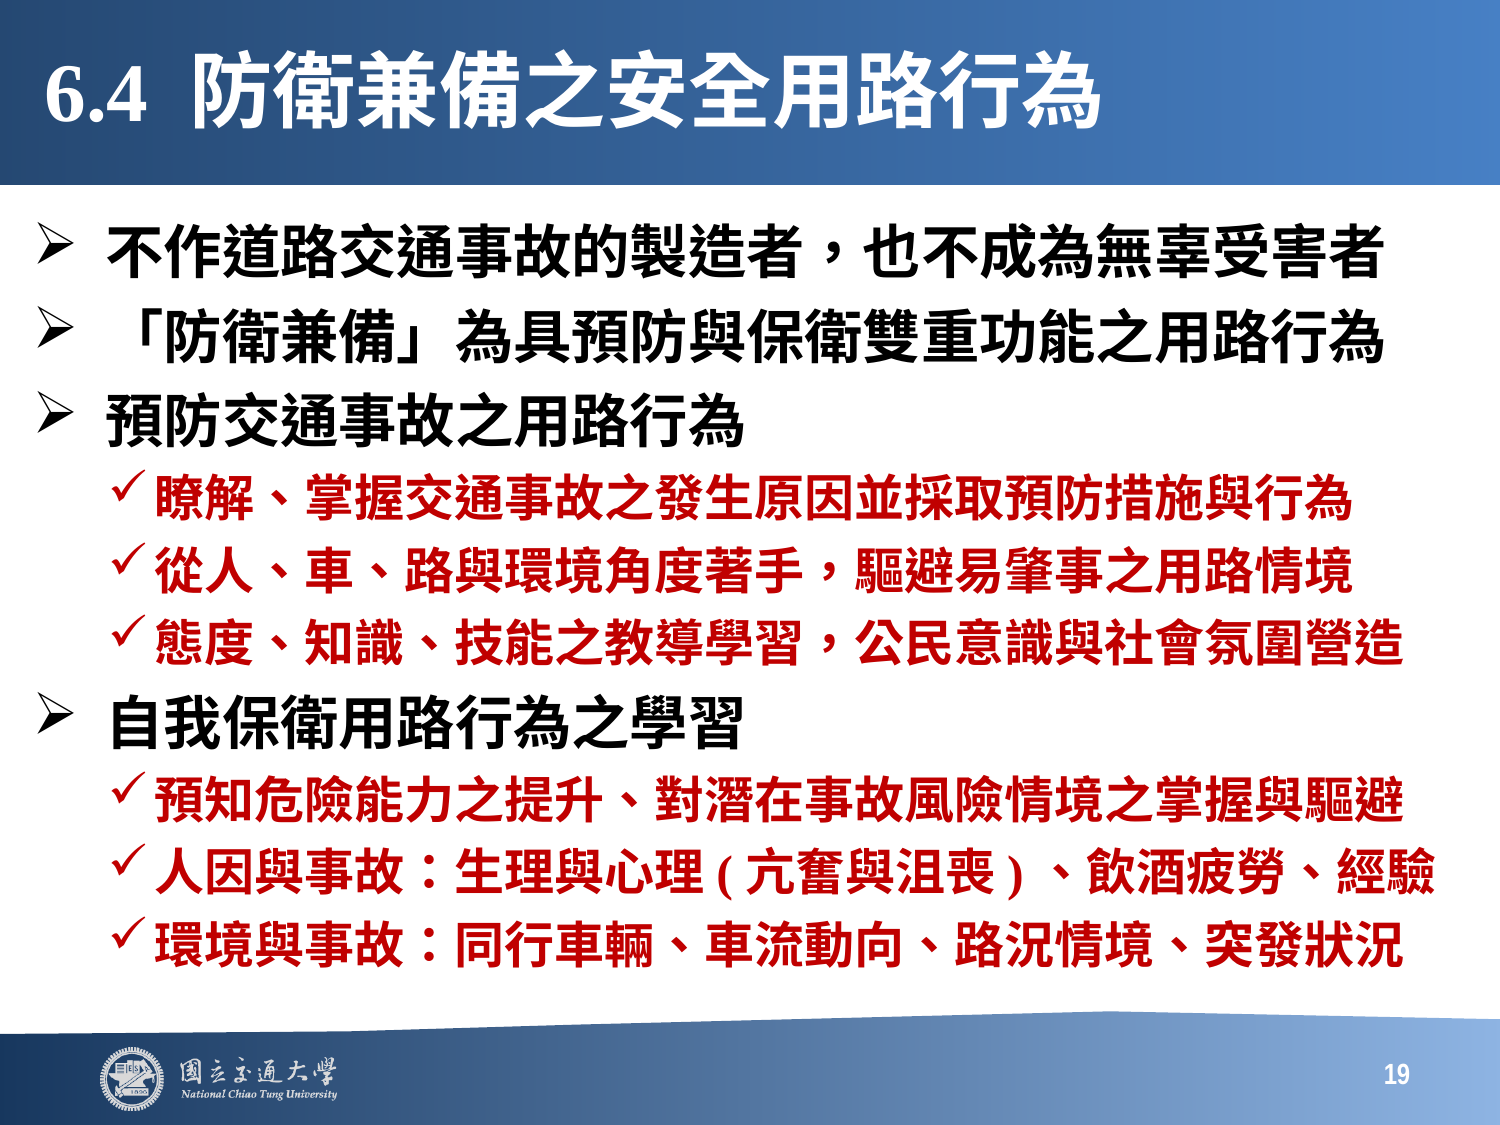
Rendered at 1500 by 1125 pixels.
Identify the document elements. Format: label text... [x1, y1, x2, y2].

title 6.4 防衛兼備之安全用路行為 [29, 0, 1495, 177]
text_box <number> [1074, 1042, 1426, 1103]
list 不作道路交通事故的製造者，也不成為無辜受害者 「防衛兼備」為具預防與保衛雙重功能之用路行為 預防交通事故之用路行為 瞭解、掌握交通事故之發生原因並採取預防措施與行為 從人、車、路與環境角度著手，驅避易肇事之用路情境 態度、知識、技能之教導學習，公民意識與社會氛圍營造 自我保衛用路行為之學習 預知危險能力之提升、對潛在事故風險情境之掌握與驅避 人因與事故：生理與心理(亢奮與沮喪)、飲酒疲勞、經驗 環境與事故：同行車輛、車流動向、路況情境、突發狀況 [17, 208, 1459, 1012]
